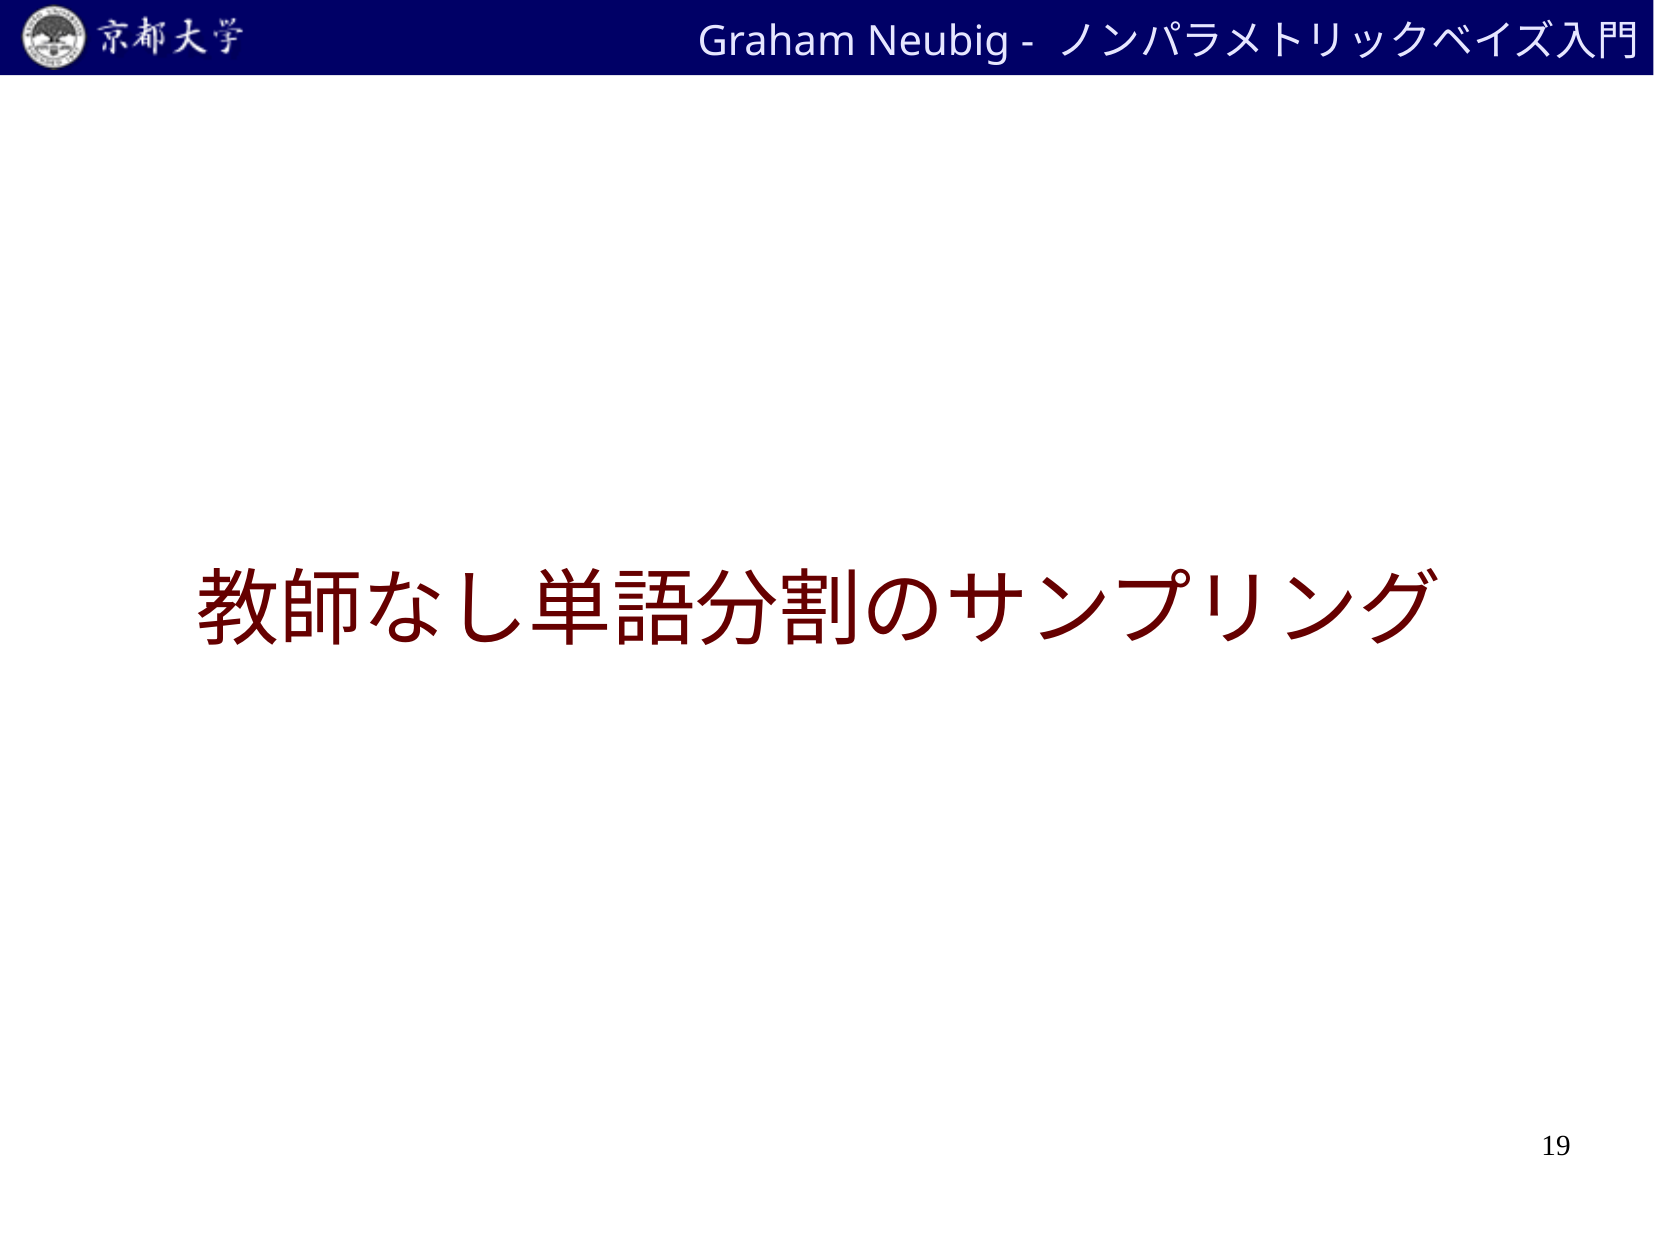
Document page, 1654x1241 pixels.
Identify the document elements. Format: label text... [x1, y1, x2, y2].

title 教師なし単語分割のサンプリング [75, 513, 1564, 691]
picture [0, 0, 247, 70]
